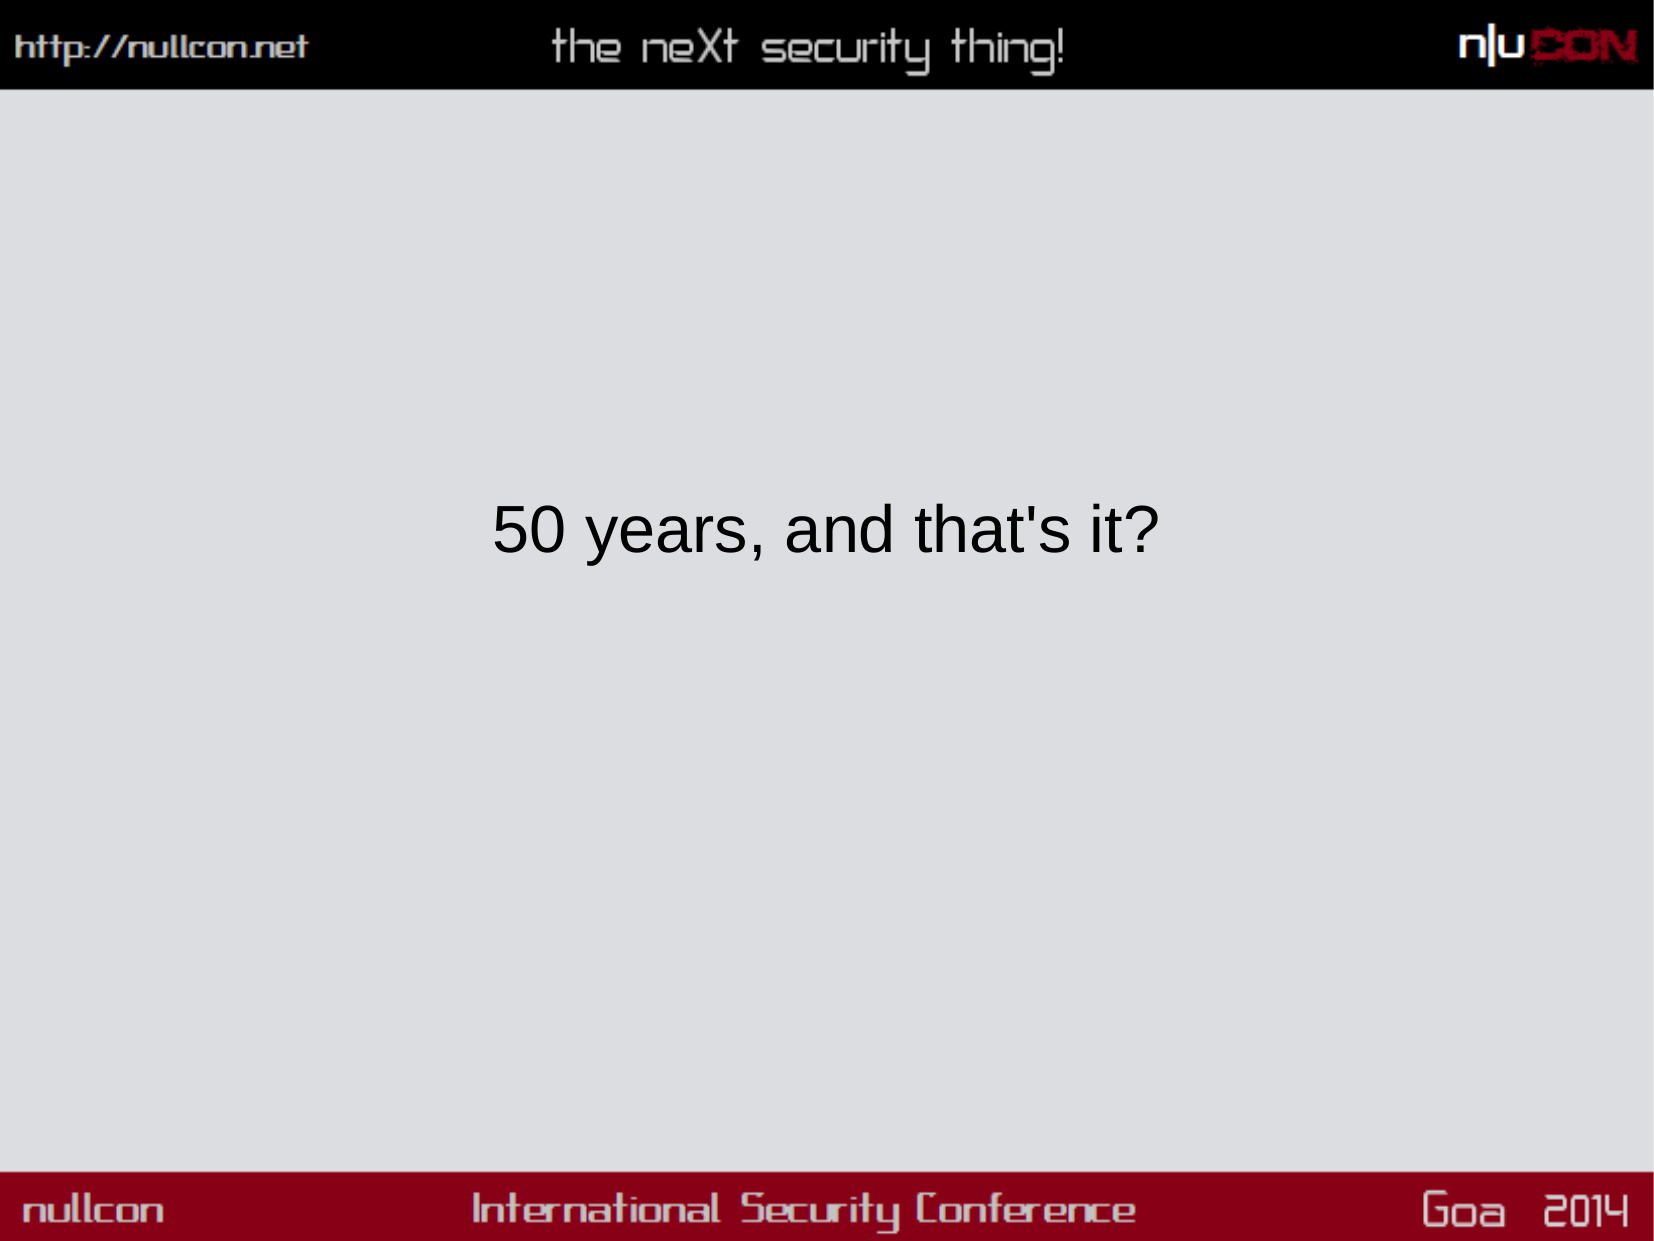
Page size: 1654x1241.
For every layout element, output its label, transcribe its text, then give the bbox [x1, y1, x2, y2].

picture [0, 0, 1654, 1241]
subtitle 50 years, and that's it? [82, 49, 1571, 1010]
